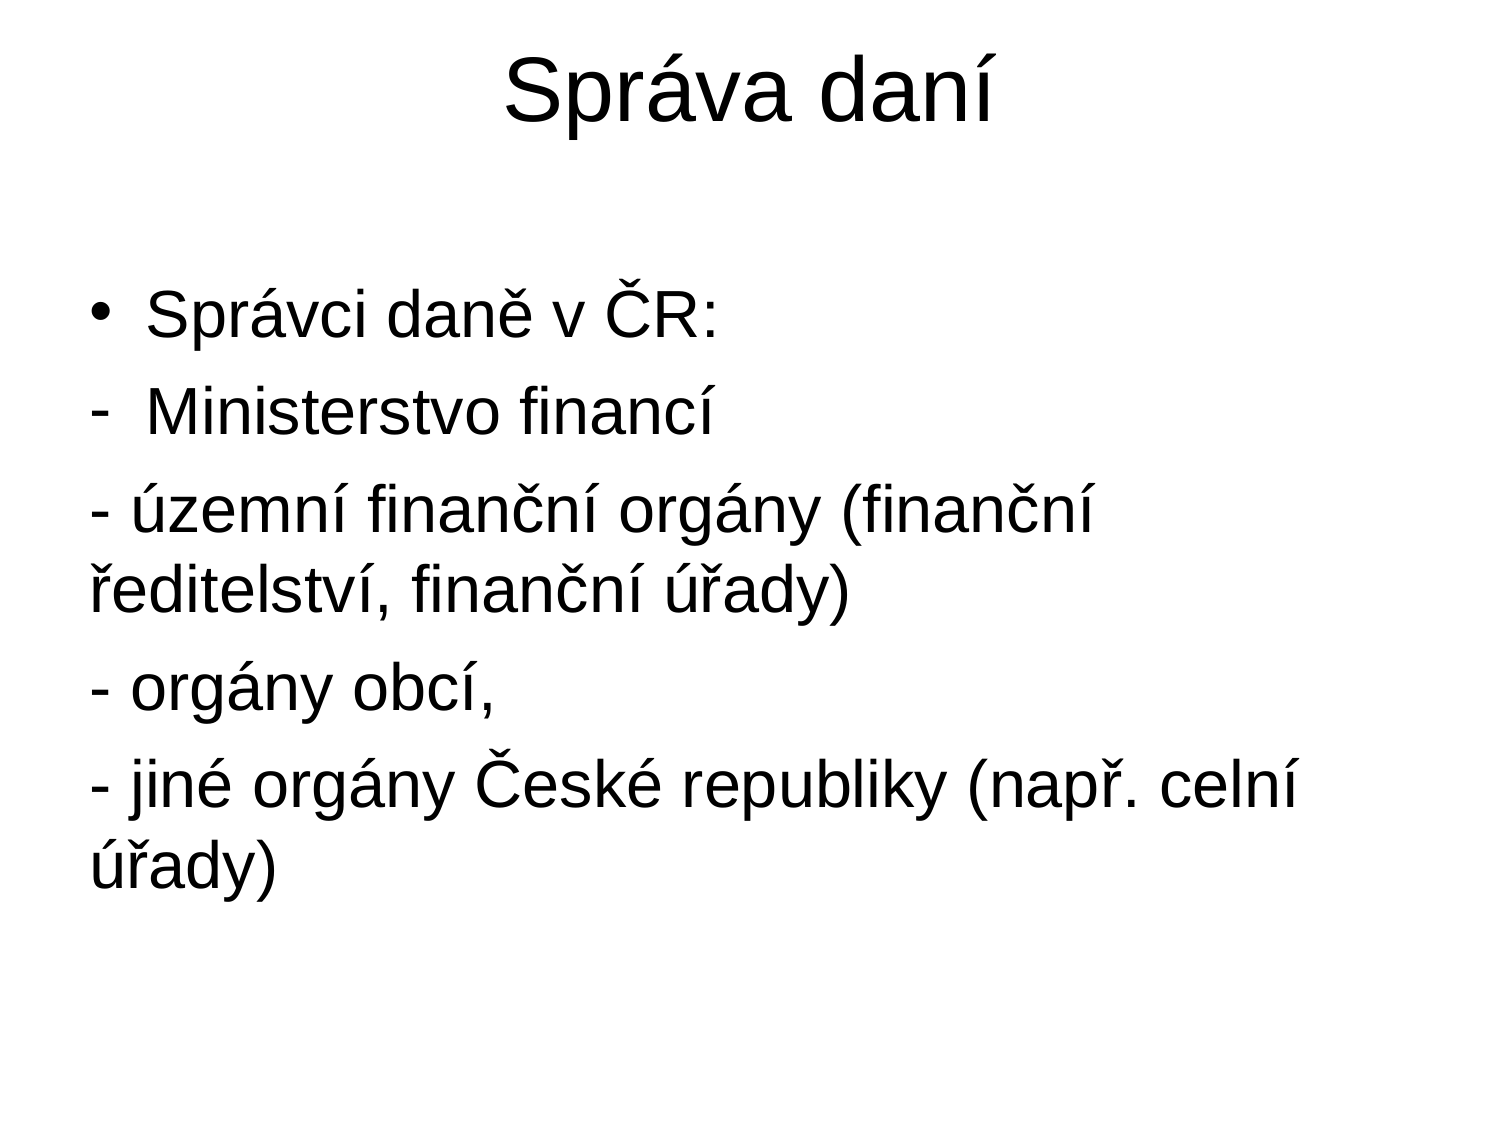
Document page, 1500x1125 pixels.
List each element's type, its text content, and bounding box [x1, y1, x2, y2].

title Správa daní [75, 21, 1425, 257]
list Správci daně v ČR: Ministerstvo financí - územní finanční orgány (finanční ředitelství, finanční úřady) - orgány obcí, - jiné orgány České republiky (např. celní úřady) [75, 262, 1425, 1005]
